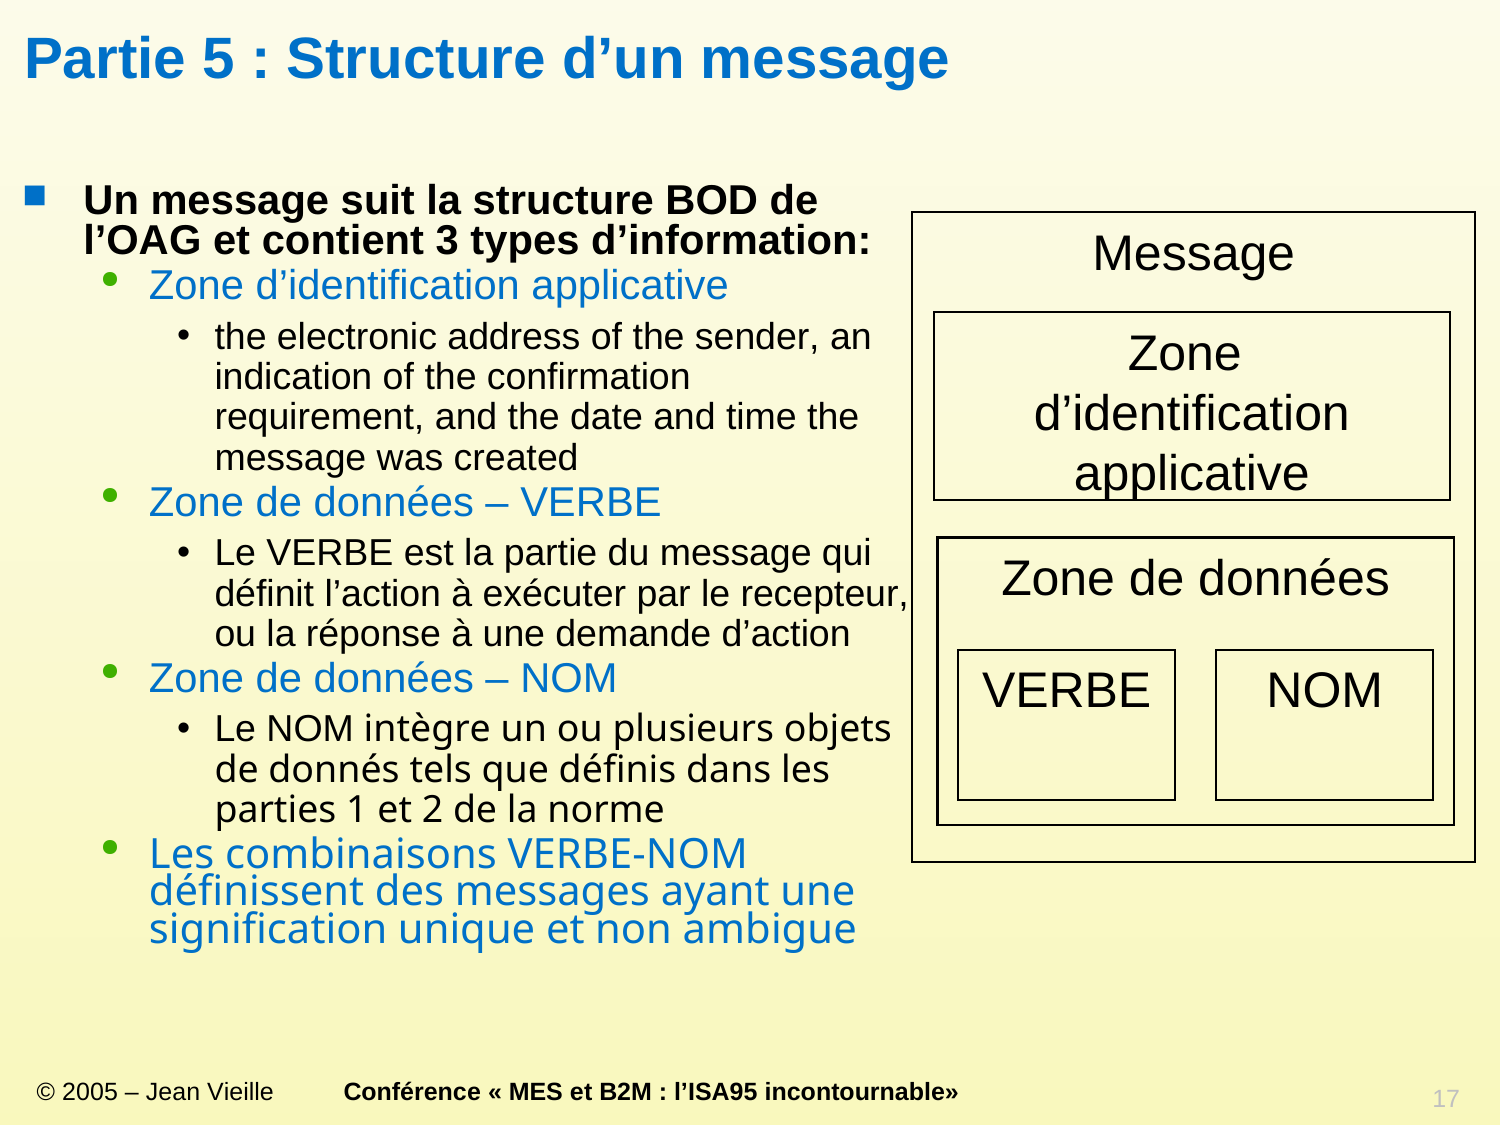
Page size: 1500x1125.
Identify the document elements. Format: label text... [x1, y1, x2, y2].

text_box VERBE [958, 650, 1176, 801]
text_box NOM [1216, 650, 1434, 801]
title Partie 5 : Structure d’un message [9, 12, 1476, 151]
text_box Zone de données [937, 537, 1454, 826]
text_box Zone d’identification applicative [933, 312, 1450, 500]
list Un message suit la structure BOD de l’OAG et contient 3 types d’information: Zone d’identification applicative the electronic address of the sender, an indication of the confirmation requirement, and the date and time the message was created Zone de données – VERBE Le VERBE est la partie du message qui définit l’action à exécuter par le recepteur, ou la réponse à une demande d’action Zone de données – NOM Le NOM intègre un ou plusieurs objets de donnés tels que définis dans les parties 1 et 2 de la norme Les combinaisons VERBE-NOM définissent des messages ayant une signification unique et non ambigue [12, 174, 925, 1026]
text_box Message [912, 212, 1475, 863]
